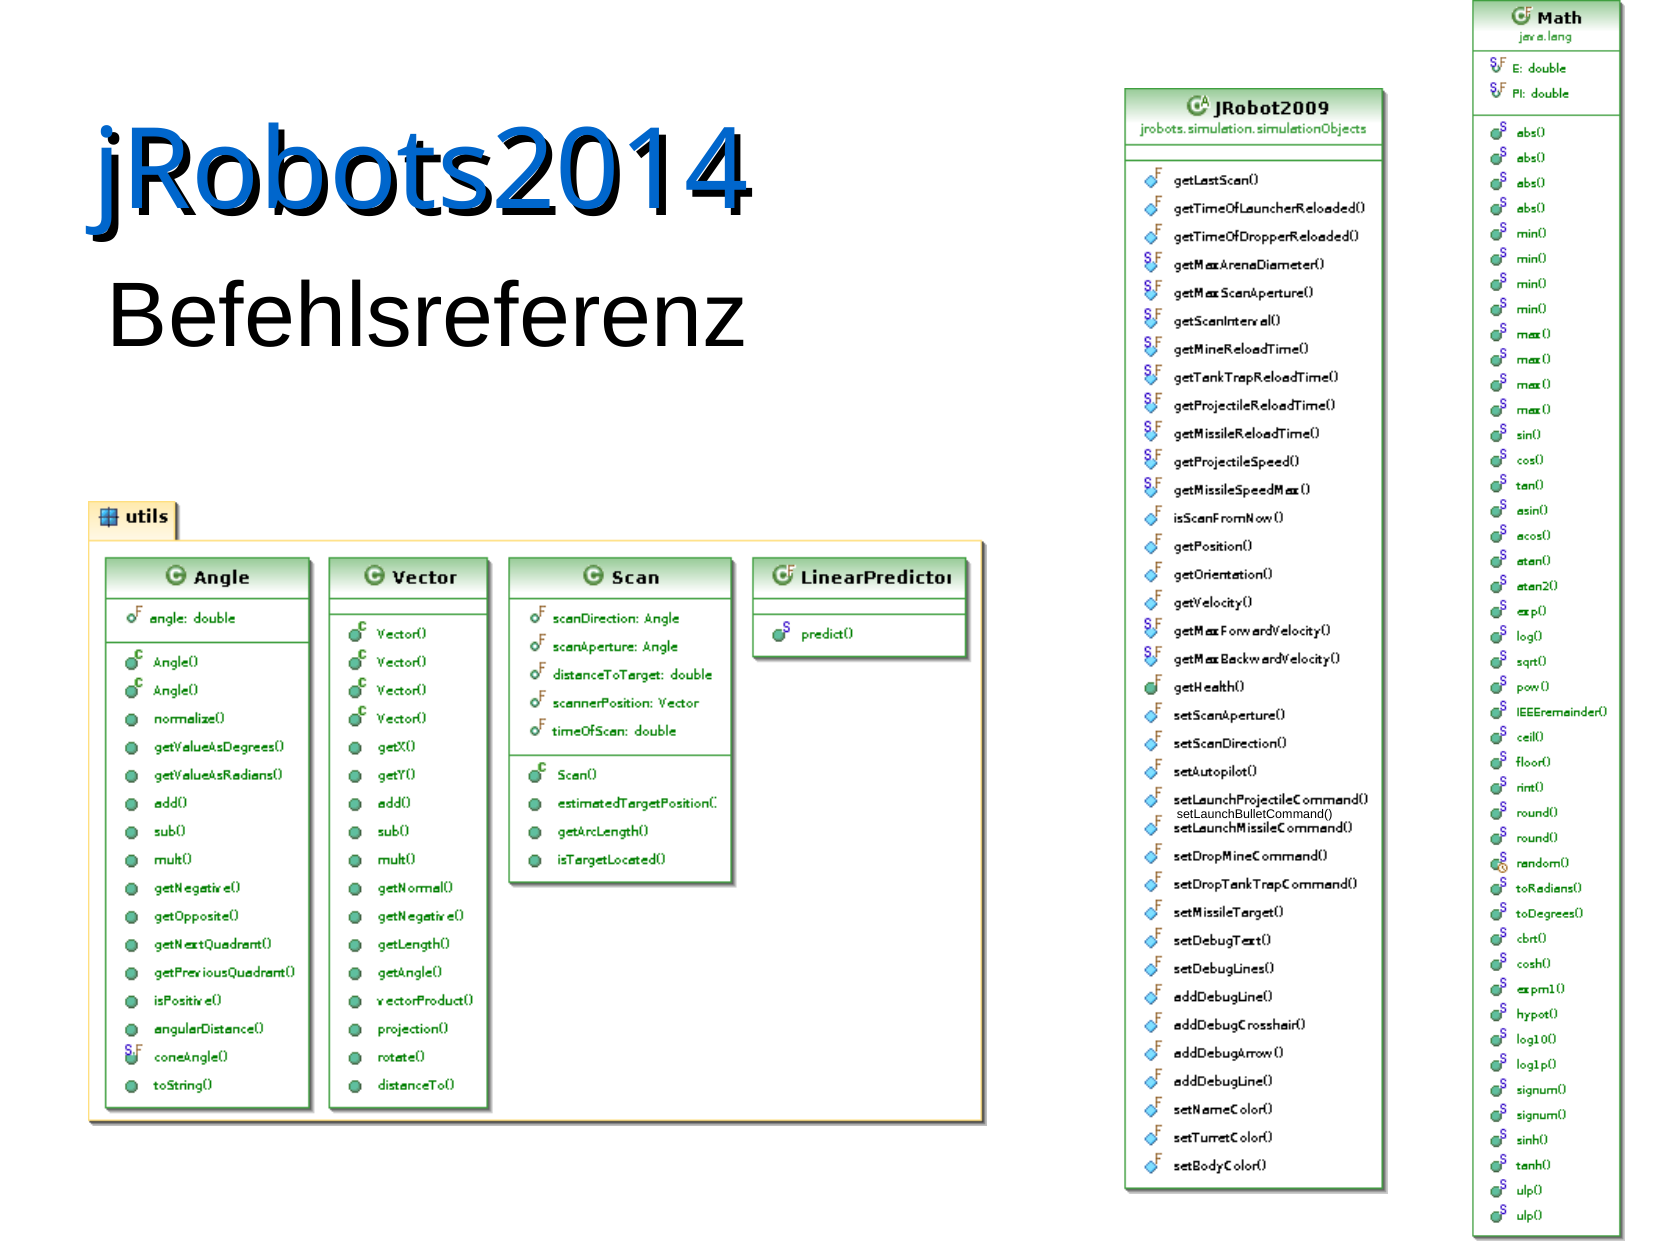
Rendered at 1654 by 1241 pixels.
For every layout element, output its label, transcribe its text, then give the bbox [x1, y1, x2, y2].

picture [88, 501, 987, 1126]
picture [1123, 88, 1388, 1194]
title Befehlsreferenz [88, 246, 768, 384]
picture [1471, 0, 1625, 1241]
text_box setLaunchBulletCommand() [1162, 799, 1347, 829]
